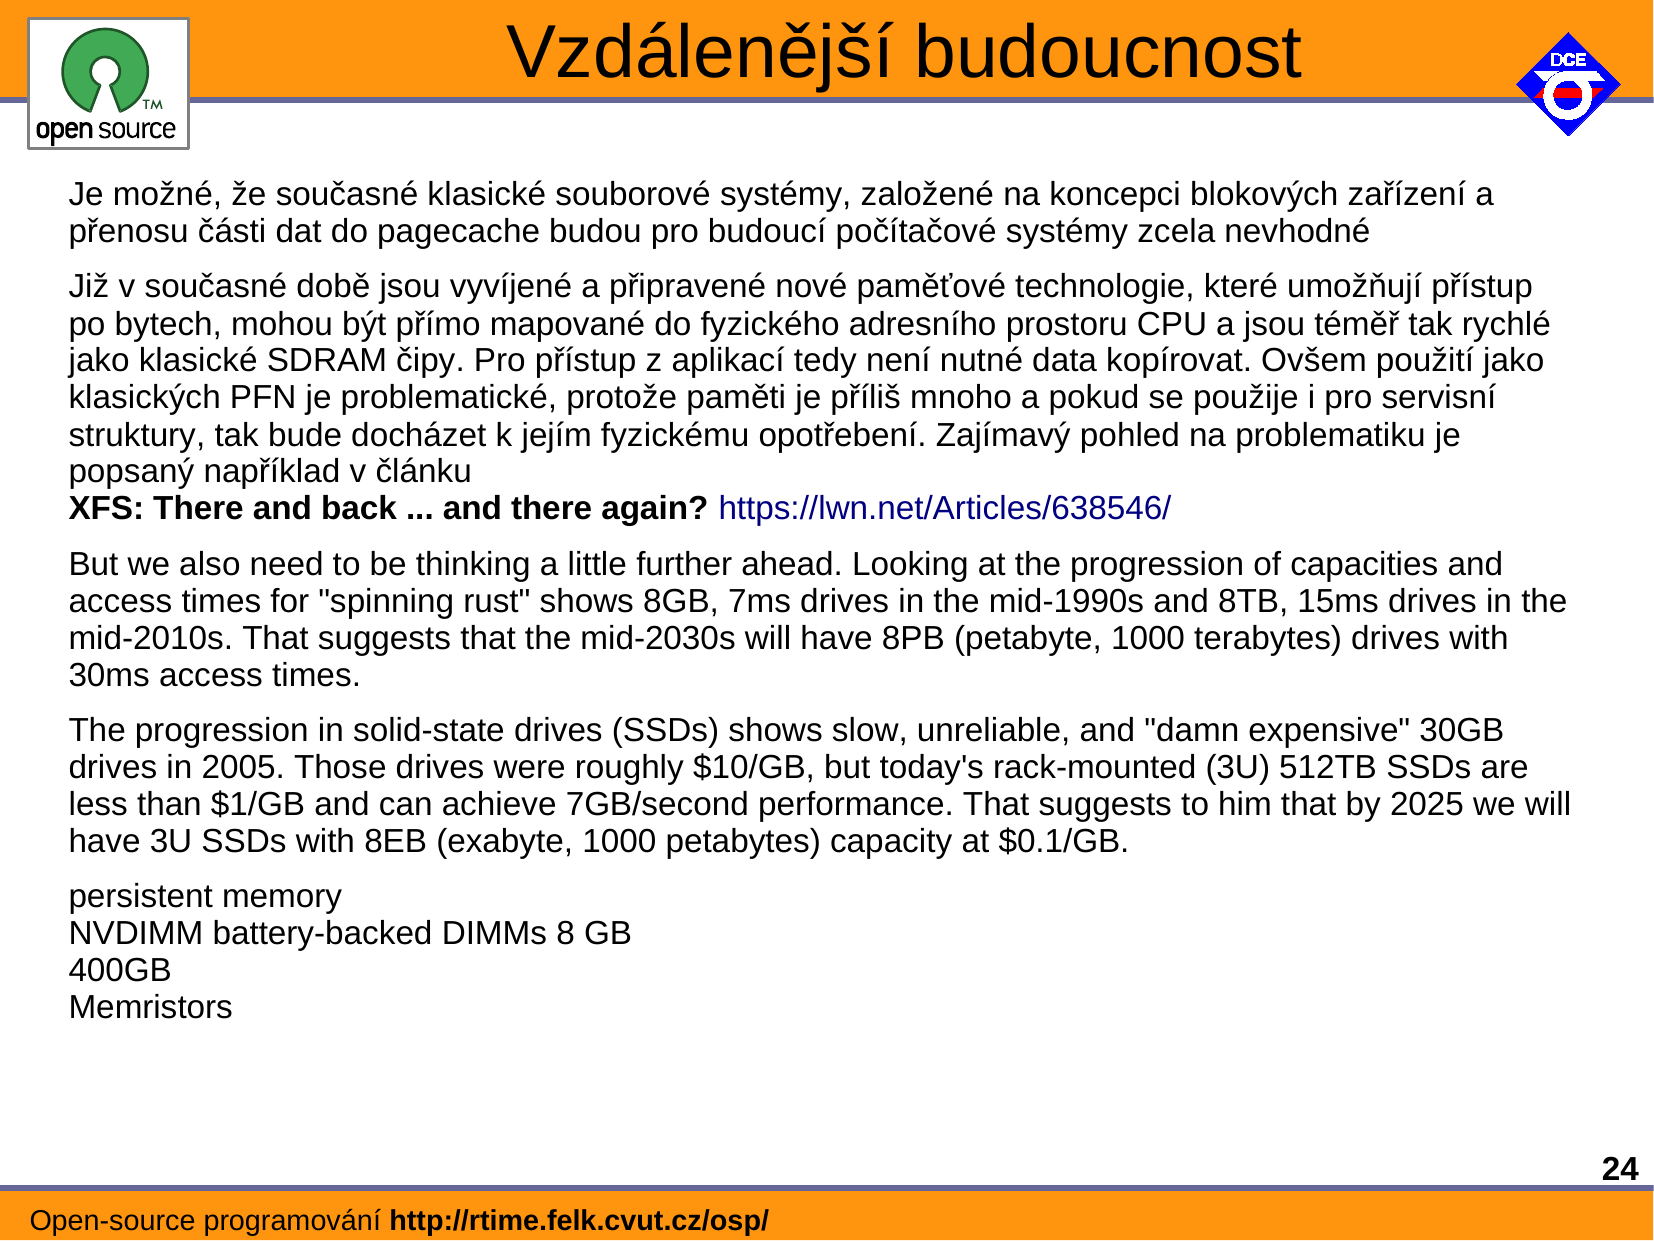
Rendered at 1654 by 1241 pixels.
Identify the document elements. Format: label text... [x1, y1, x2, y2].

text_box Je možné, že současné klasické souborové systémy, založené na koncepci blokových zařízení a přenosu části dat do pagecache budou pro budoucí počítačové systémy zcela nevhodné Již v současné době jsou vyvíjené a připravené nové paměťové technologie, které umožňují přístup po bytech, mohou být přímo mapované do fyzického adresního prostoru CPU a jsou téměř tak rychlé jako klasické SDRAM čipy. Pro přístup z aplikací tedy není nutné data kopírovat. Ovšem použití jako klasických PFN je problematické, protože paměti je příliš mnoho a pokud se použije i pro servisní struktury, tak bude docházet k jejím fyzickému opotřebení. Zajímavý pohled na problematiku je popsaný například v článku XFS: There and back ... and there again? https://lwn.net/Articles/638546/ But we also need to be thinking a little further ahead. Looking at the progression of capacities and access times for "spinning rust" shows 8GB, 7ms drives in the mid-1990s and 8TB, 15ms drives in the mid-2010s. That suggests that the mid-2030s will have 8PB (petabyte, 1000 terabytes) drives with 30ms access times. The progression in solid-state drives (SSDs) shows slow, unreliable, and "damn expensive" 30GB drives in 2005. Those drives were roughly $10/GB, but today's rack-mounted (3U) 512TB SSDs are less than $1/GB and can achieve 7GB/second performance. That suggests to him that by 2025 we will have 3U SSDs with 8EB (exabyte, 1000 petabytes) capacity at $0.1/GB. persistent memory NVDIMM battery-backed DIMMs 8 GB 400GB Memristors [62, 169, 1588, 1164]
title Vzdálenější budoucnost [178, 4, 1631, 98]
